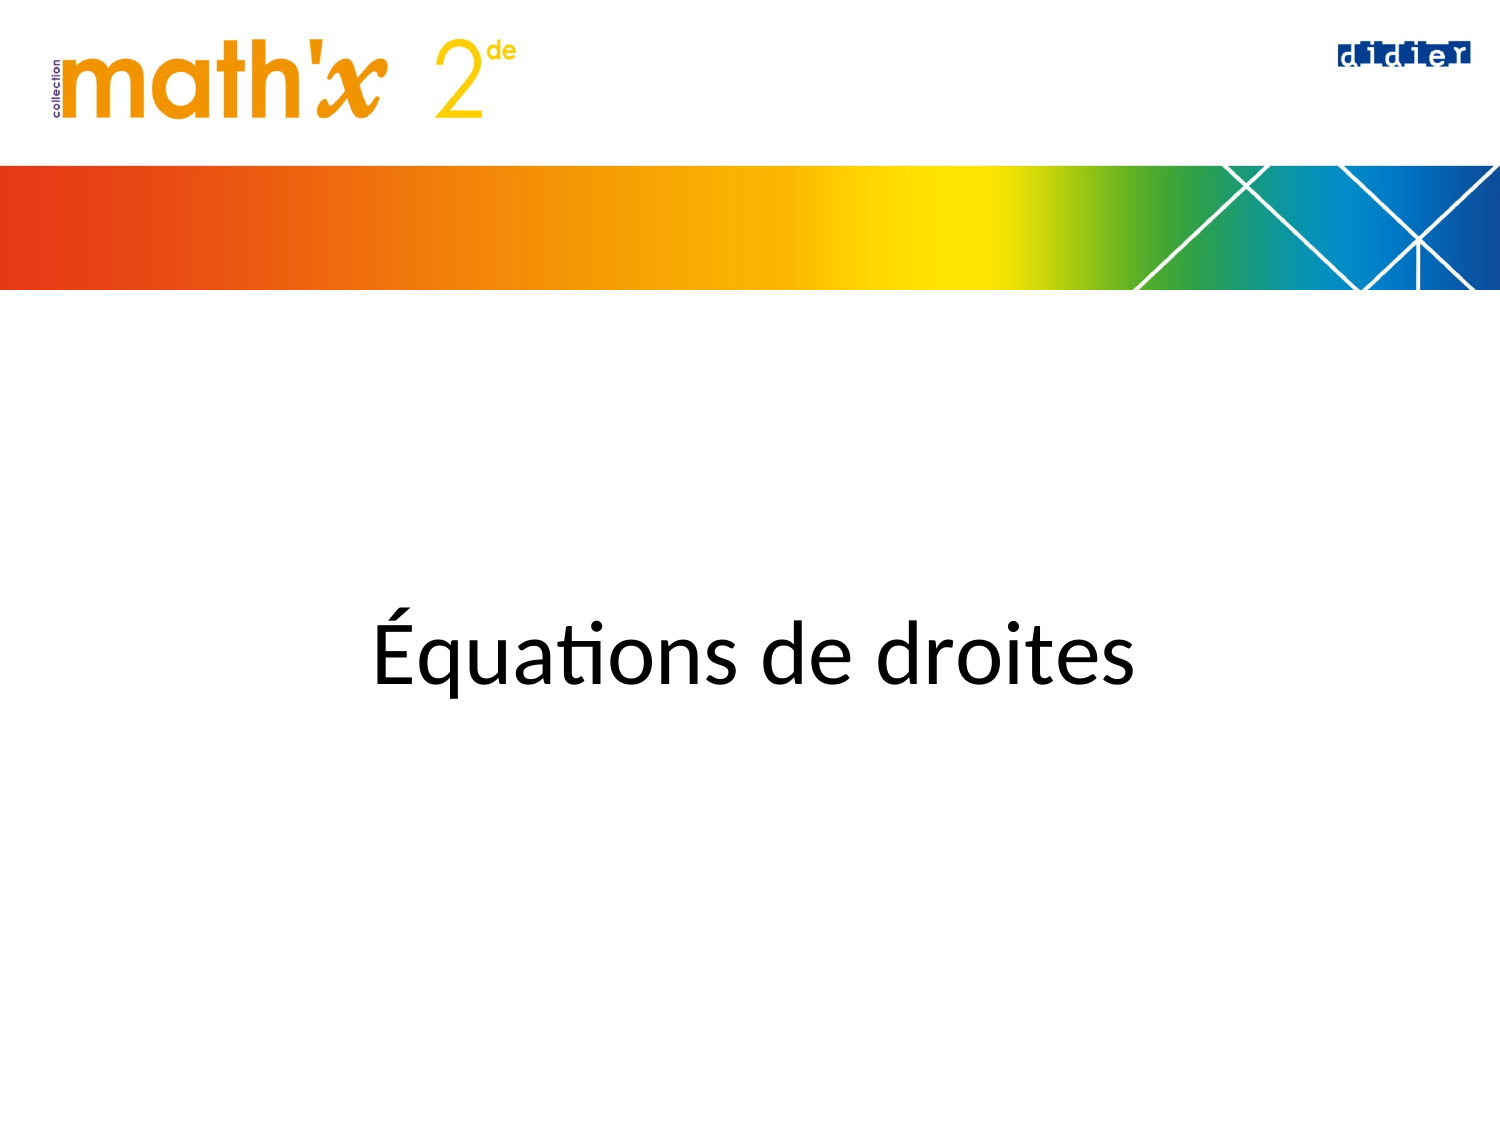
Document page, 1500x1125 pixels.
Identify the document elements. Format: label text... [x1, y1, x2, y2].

picture [0, 0, 1500, 290]
title Équations de droites [117, 527, 1393, 769]
